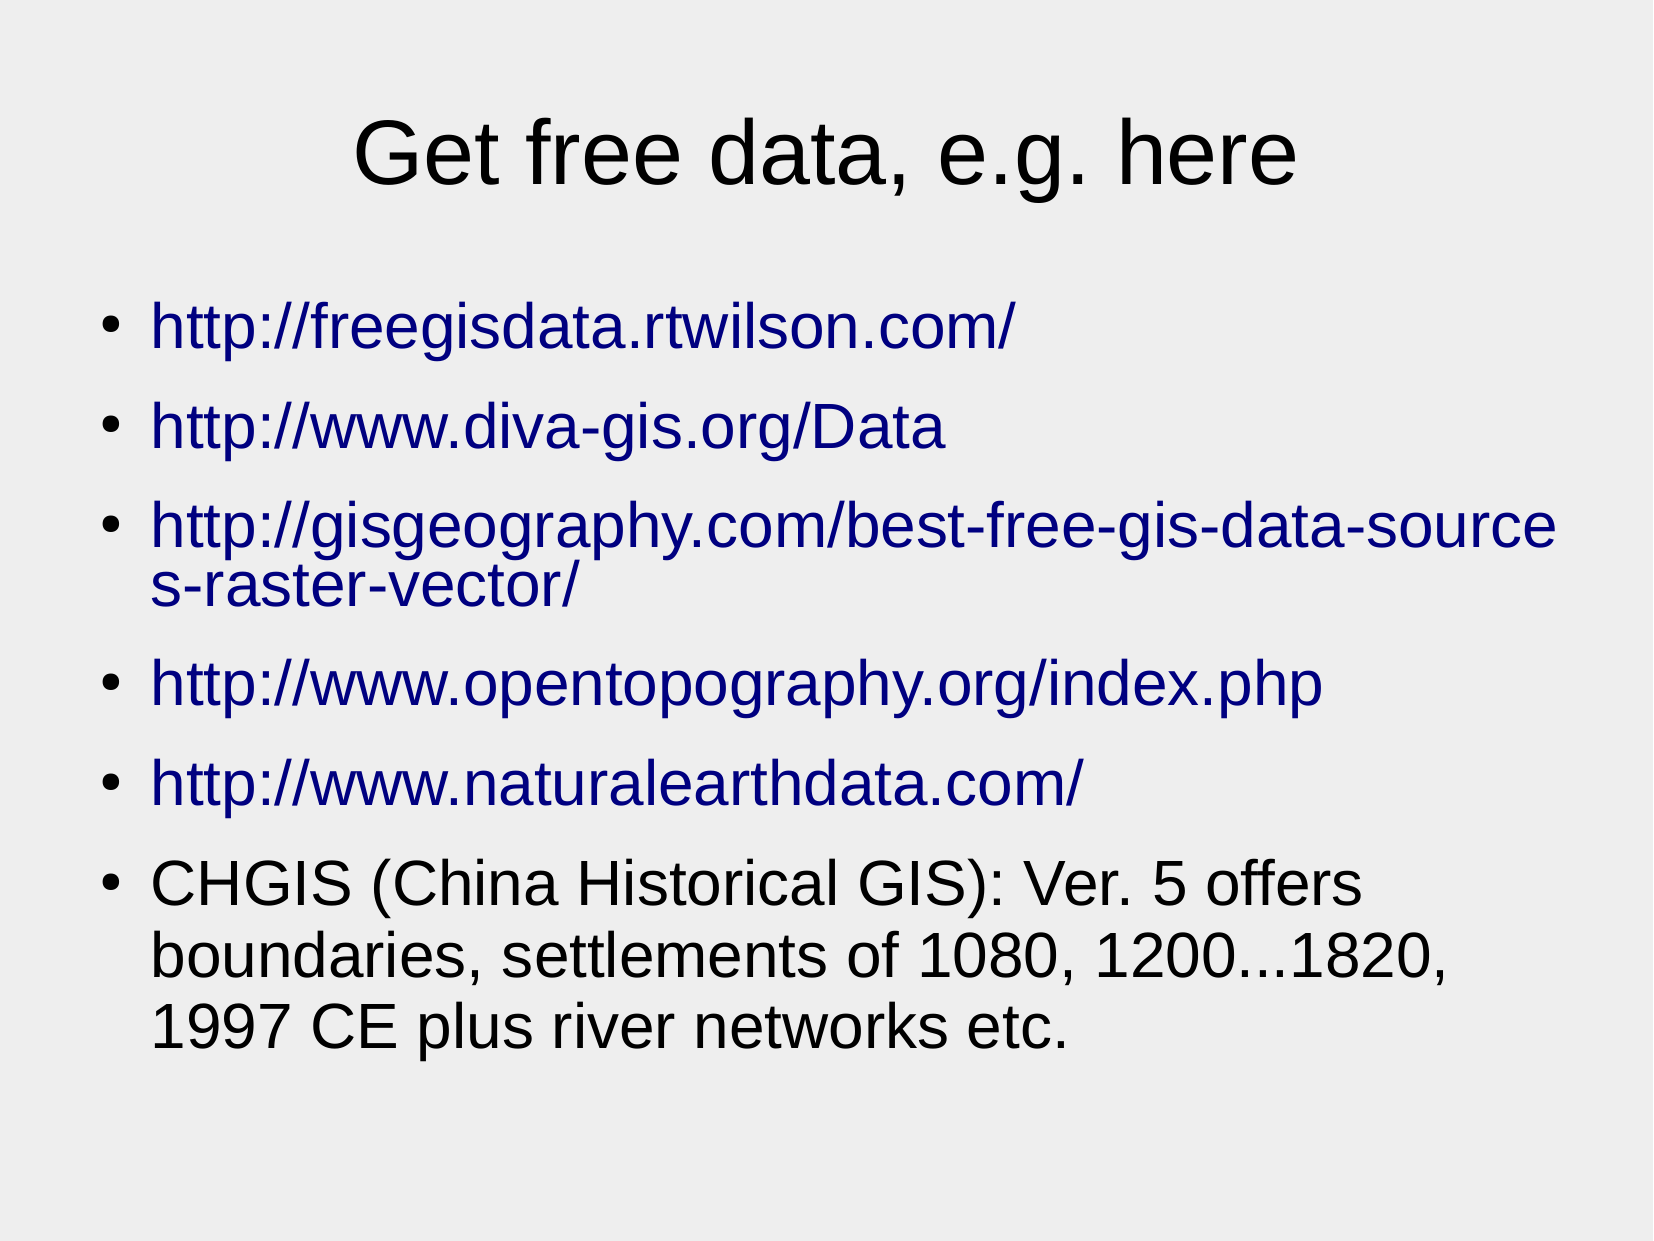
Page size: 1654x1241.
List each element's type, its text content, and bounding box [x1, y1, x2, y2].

list http://freegisdata.rtwilson.com/ http://www.diva-gis.org/Data http://gisgeography.com/best-free-gis-data-sources-raster-vector/ http://www.opentopography.org/index.php http://www.naturalearthdata.com/ CHGIS (China Historical GIS): Ver. 5 offers boundaries, settlements of 1080, 1200...1820, 1997 CE plus river networks etc. [82, 290, 1571, 1010]
title Get free data, e.g. here [82, 49, 1571, 257]
